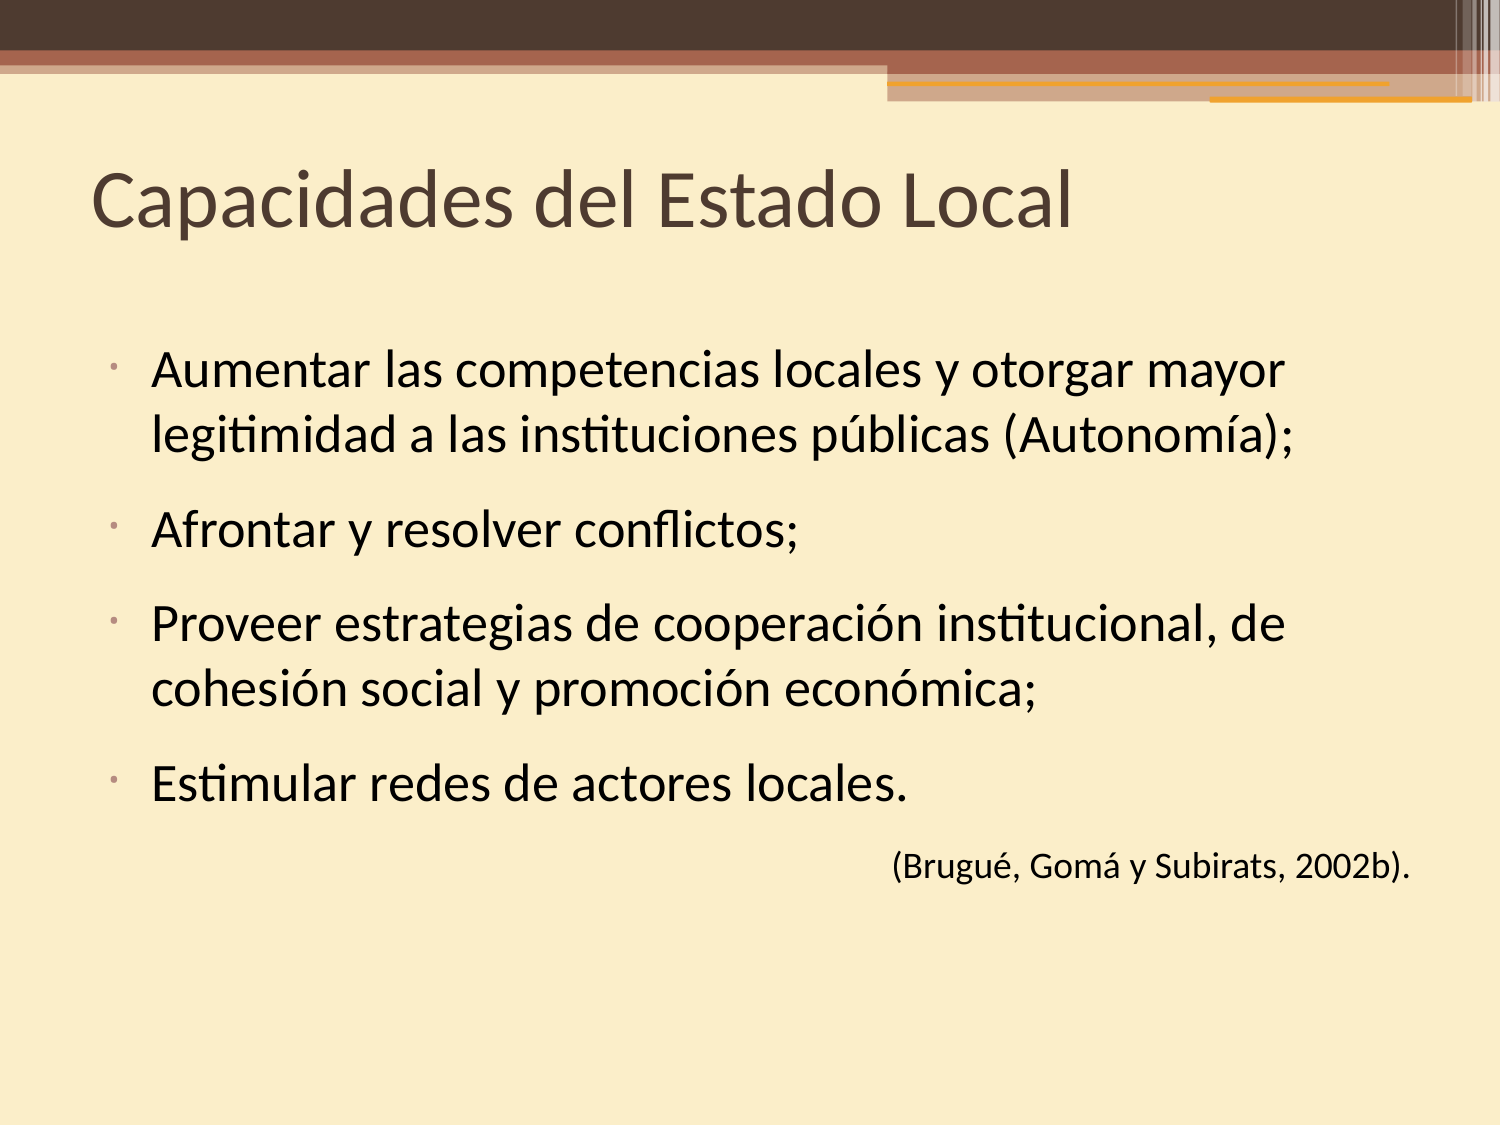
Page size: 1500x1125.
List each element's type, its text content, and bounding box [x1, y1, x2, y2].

list Aumentar las competencias locales y otorgar mayor legitimidad a las instituciones públicas (Autonomía); Afrontar y resolver conflictos; Proveer estrategias de cooperación institucional, de cohesión social y promoción económica; Estimular redes de actores locales. (Brugué, Gomá y Subirats, 2002b). [76, 326, 1427, 1036]
title Capacidades del Estado Local [76, 137, 1427, 313]
